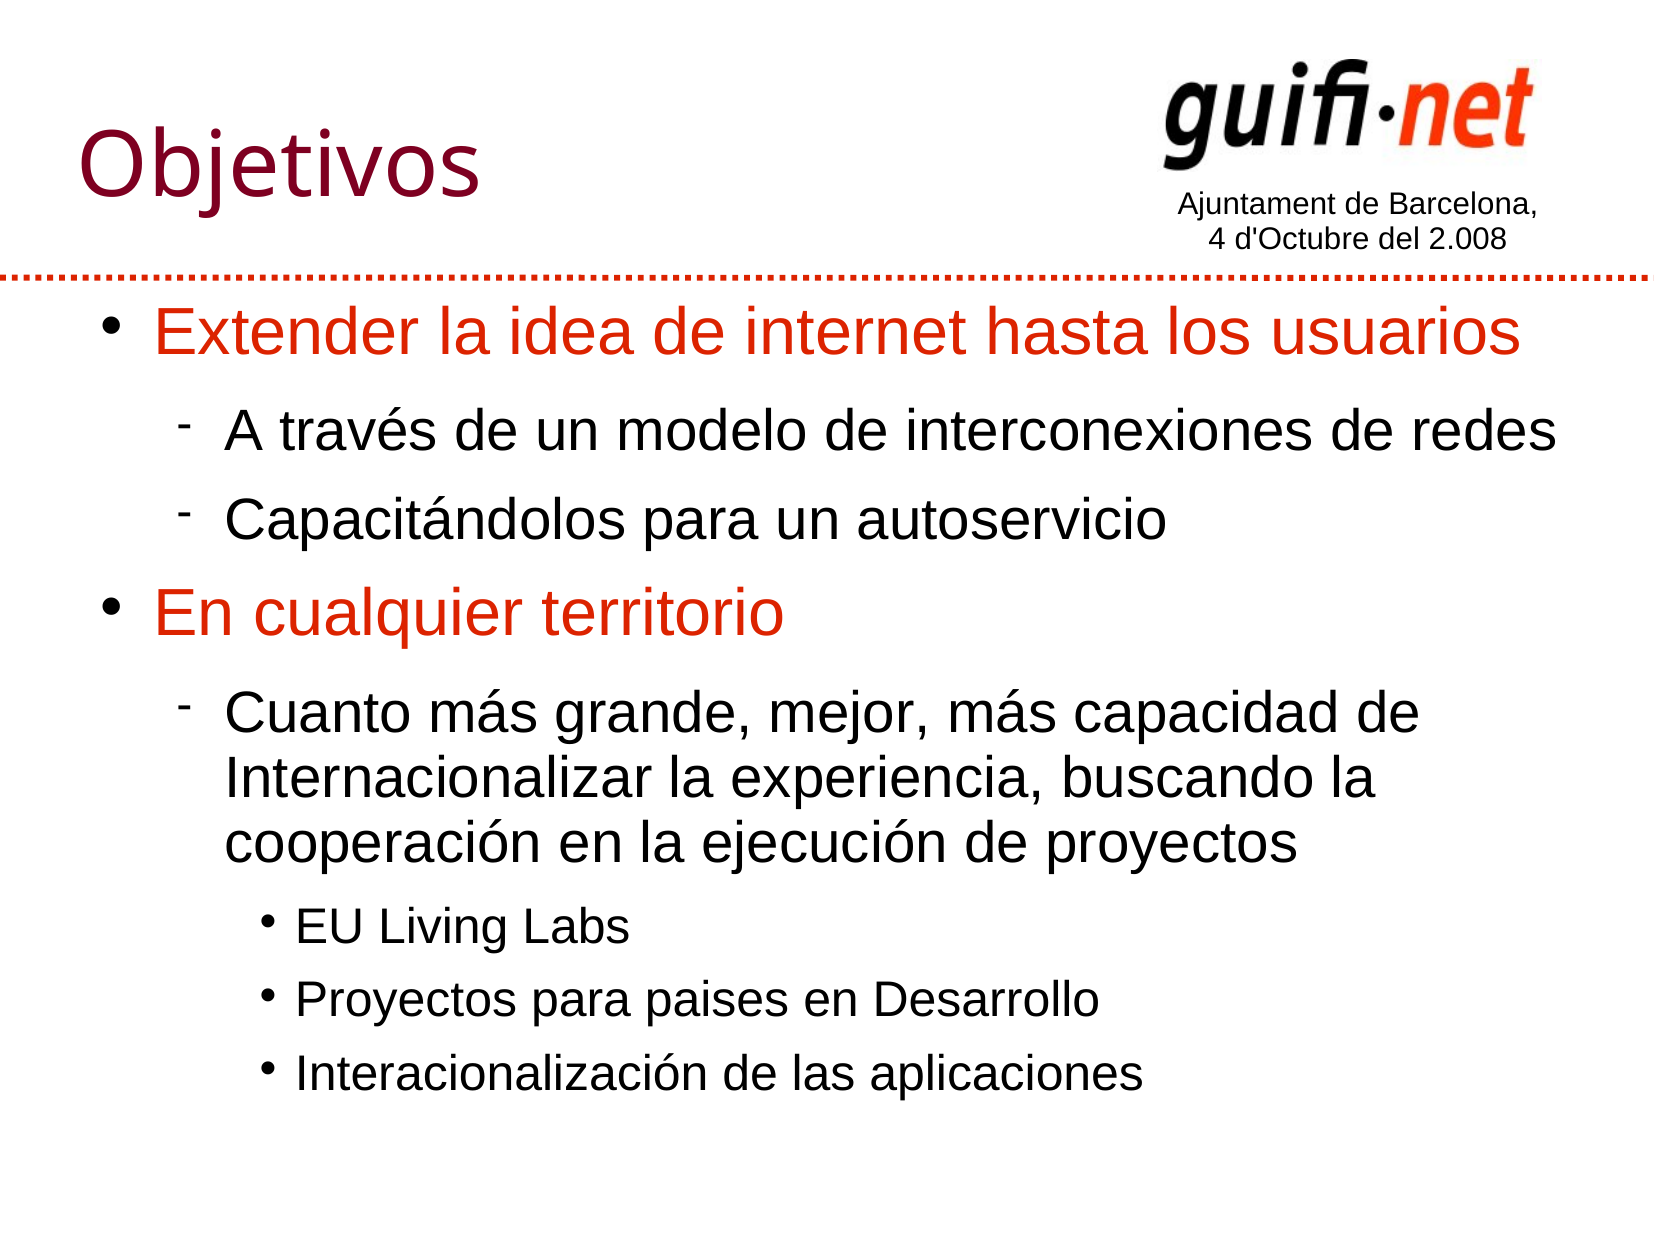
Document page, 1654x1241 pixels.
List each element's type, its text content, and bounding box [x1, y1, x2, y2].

picture [1157, 59, 1542, 172]
title Objetivos [76, 66, 1152, 259]
list Extender la idea de internet hasta los usuarios A través de un modelo de interconexiones de redes Capacitándolos para un autoservicio En cualquier territorio Cuanto más grande, mejor, más capacidad de Internacionalizar la experiencia, buscando la cooperación en la ejecución de proyectos EU Living Labs Proyectos para paises en Desarrollo Interacionalización de las aplicaciones [82, 290, 1571, 1122]
